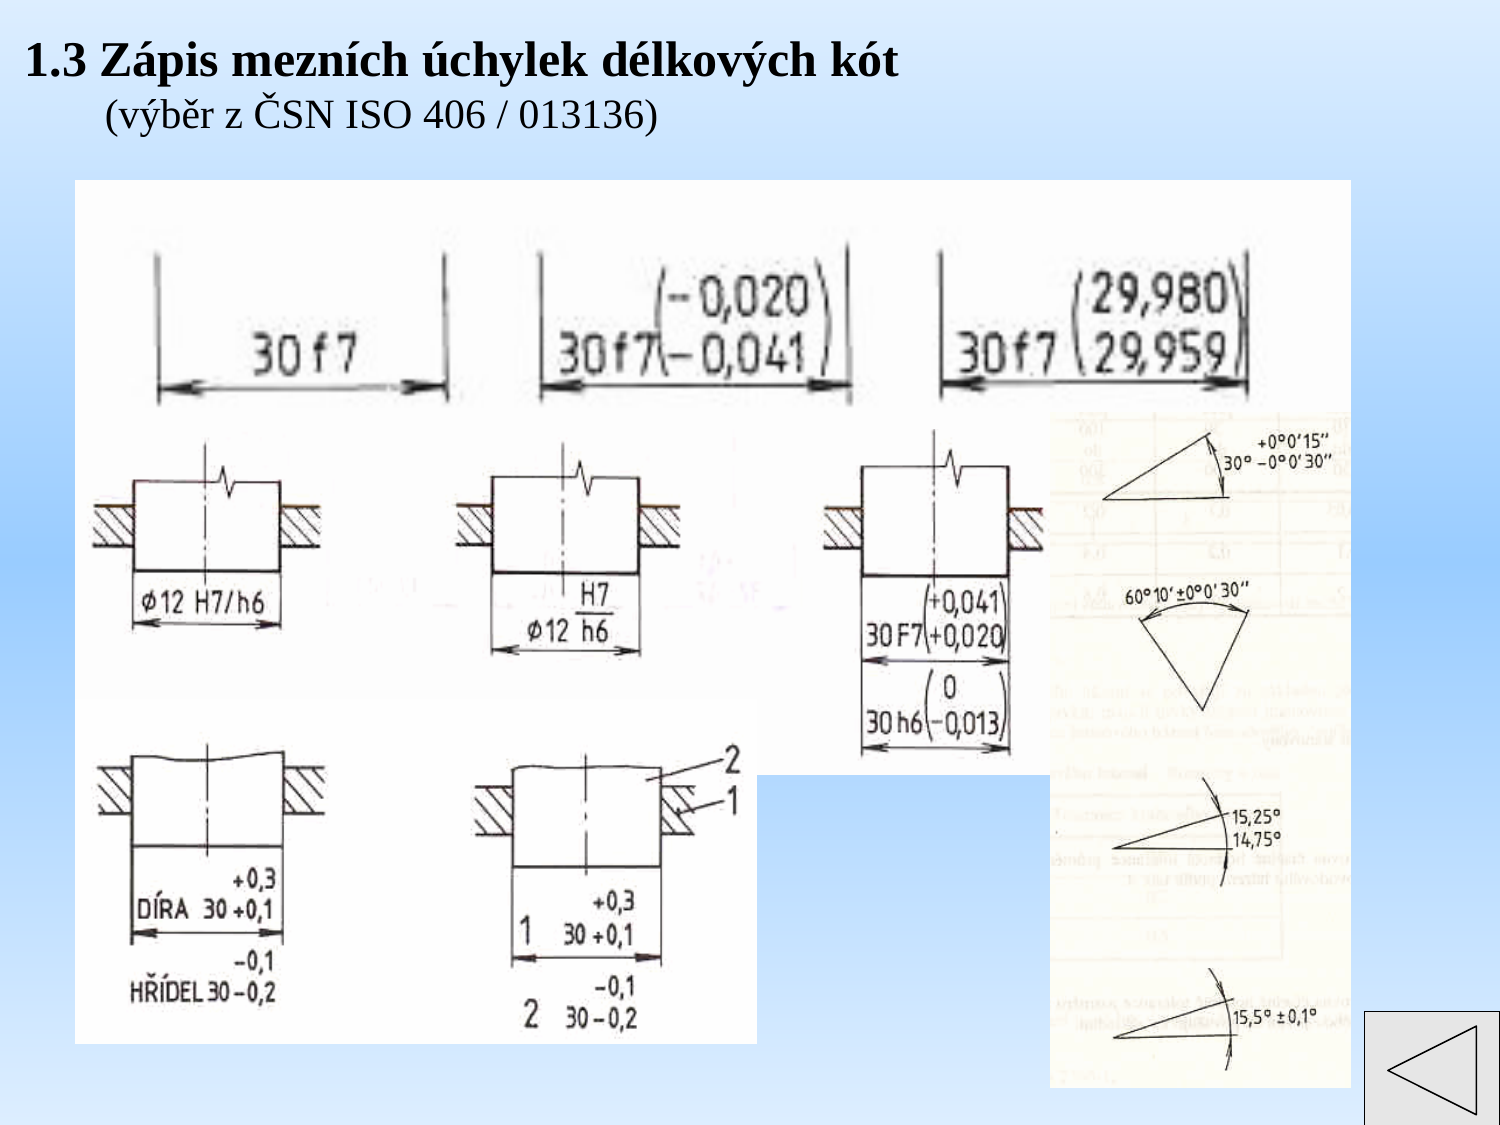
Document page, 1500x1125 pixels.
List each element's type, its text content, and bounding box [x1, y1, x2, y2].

picture [75, 180, 1351, 1088]
text_box [1364, 1011, 1500, 1125]
text_box 1.3 Zápis mezních úchylek délkových kót (výběr z ČSN ISO 406 / 013136) [0, 19, 1500, 197]
